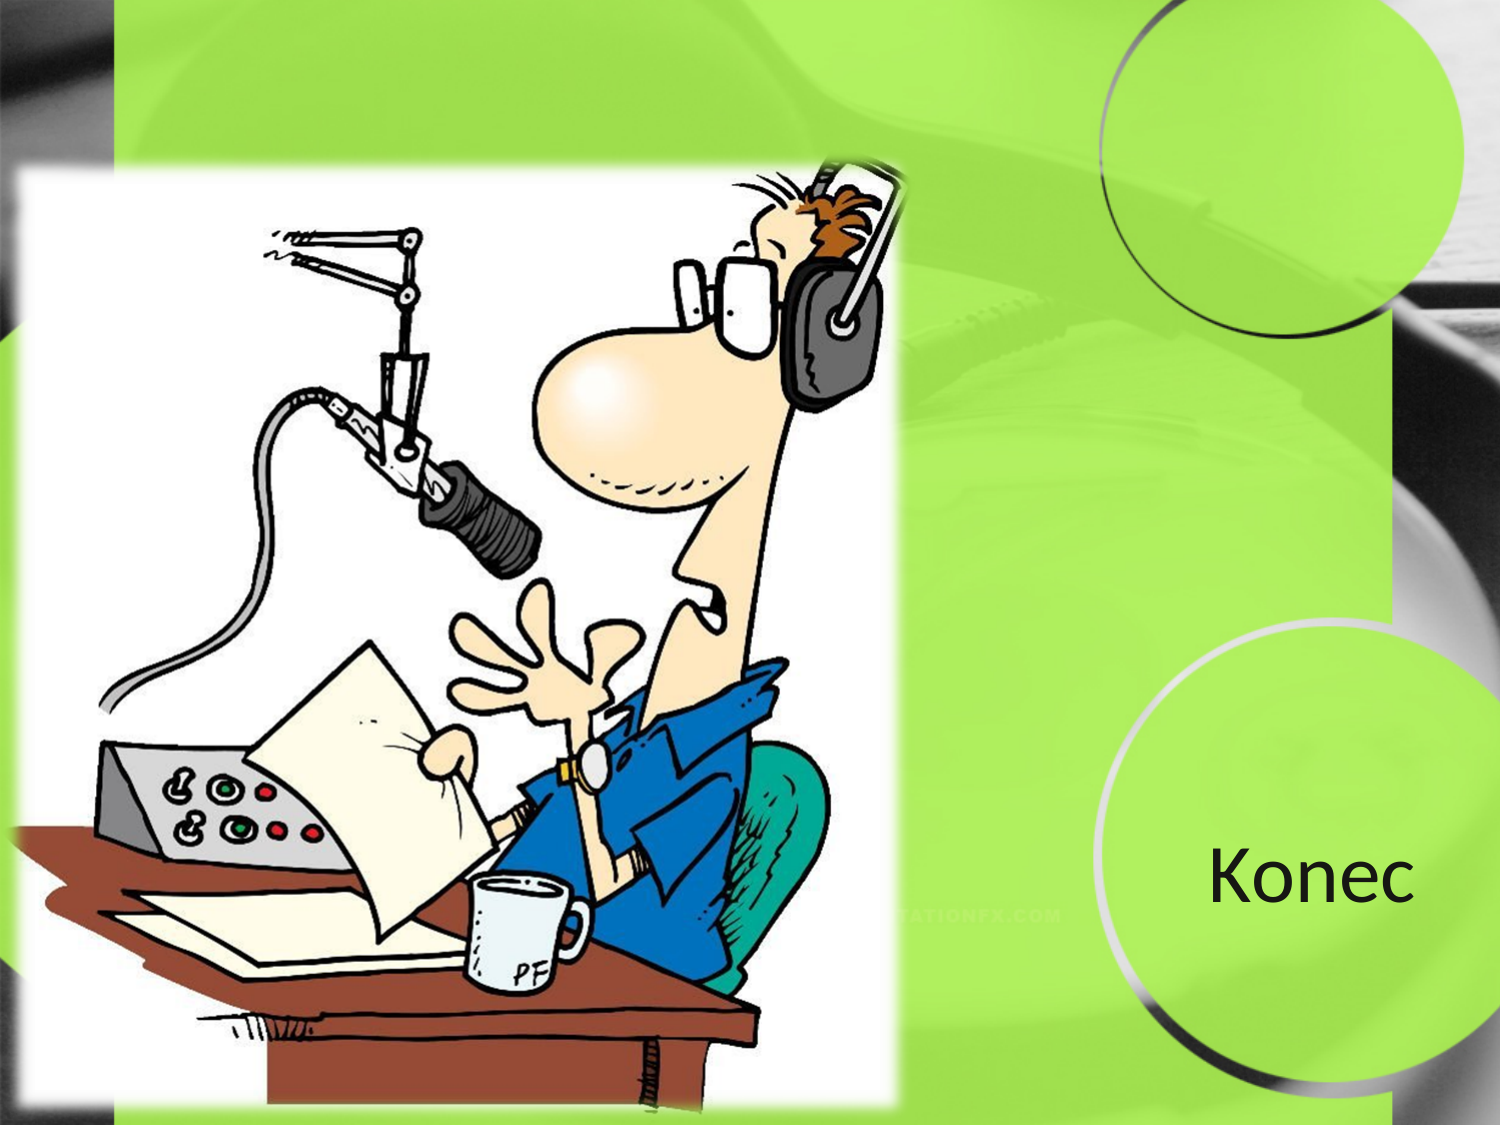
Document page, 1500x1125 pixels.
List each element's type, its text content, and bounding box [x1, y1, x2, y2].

title Konec [1175, 711, 1450, 927]
picture [0, 0, 1500, 1125]
text_box [1037, 0, 1500, 201]
